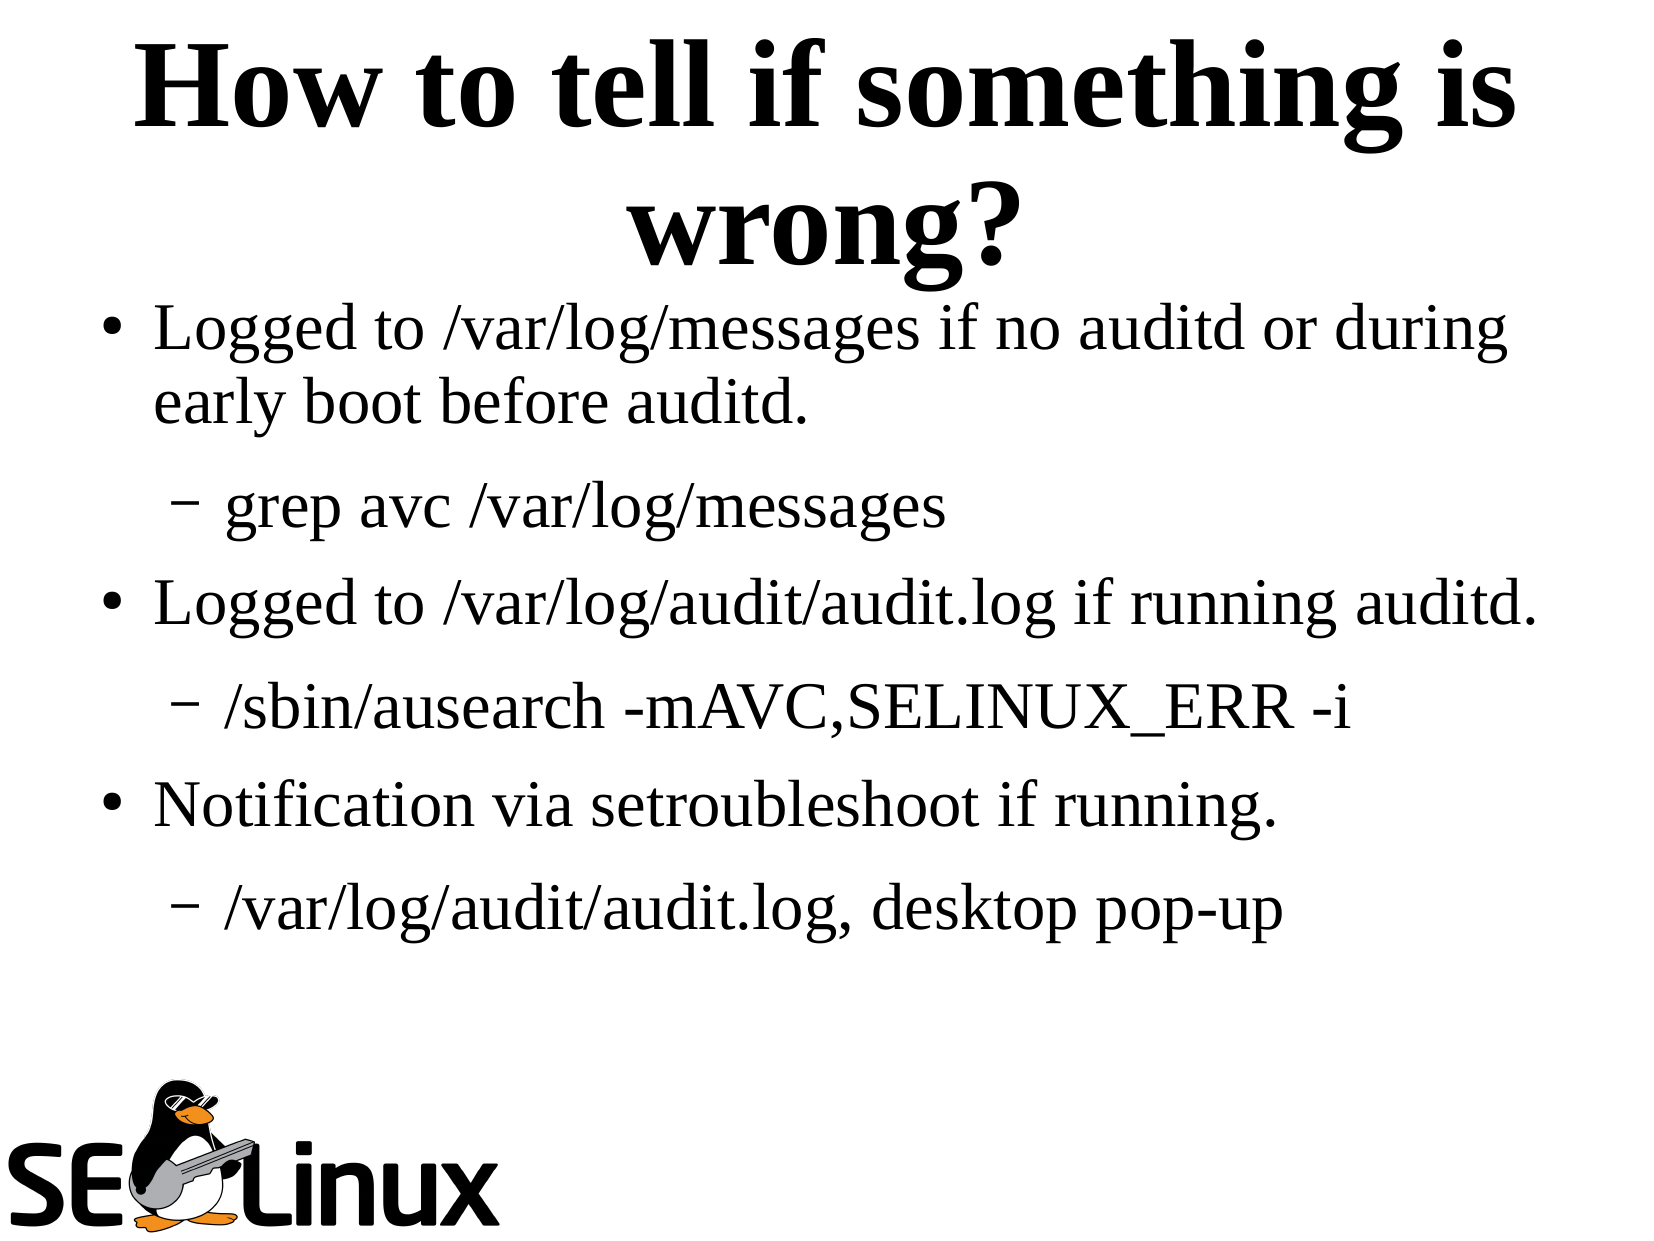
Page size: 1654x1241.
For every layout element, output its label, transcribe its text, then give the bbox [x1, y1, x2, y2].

list Logged to /var/log/messages if no auditd or during early boot before auditd. grep avc /var/log/messages Logged to /var/log/audit/audit.log if running auditd. /sbin/ausearch -mAVC,SELINUX_ERR -i Notification via setroubleshoot if running. /var/log/audit/audit.log, desktop pop-up [82, 290, 1571, 1010]
title How to tell if something is wrong? [82, 14, 1571, 290]
picture [0, 919, 526, 1241]
